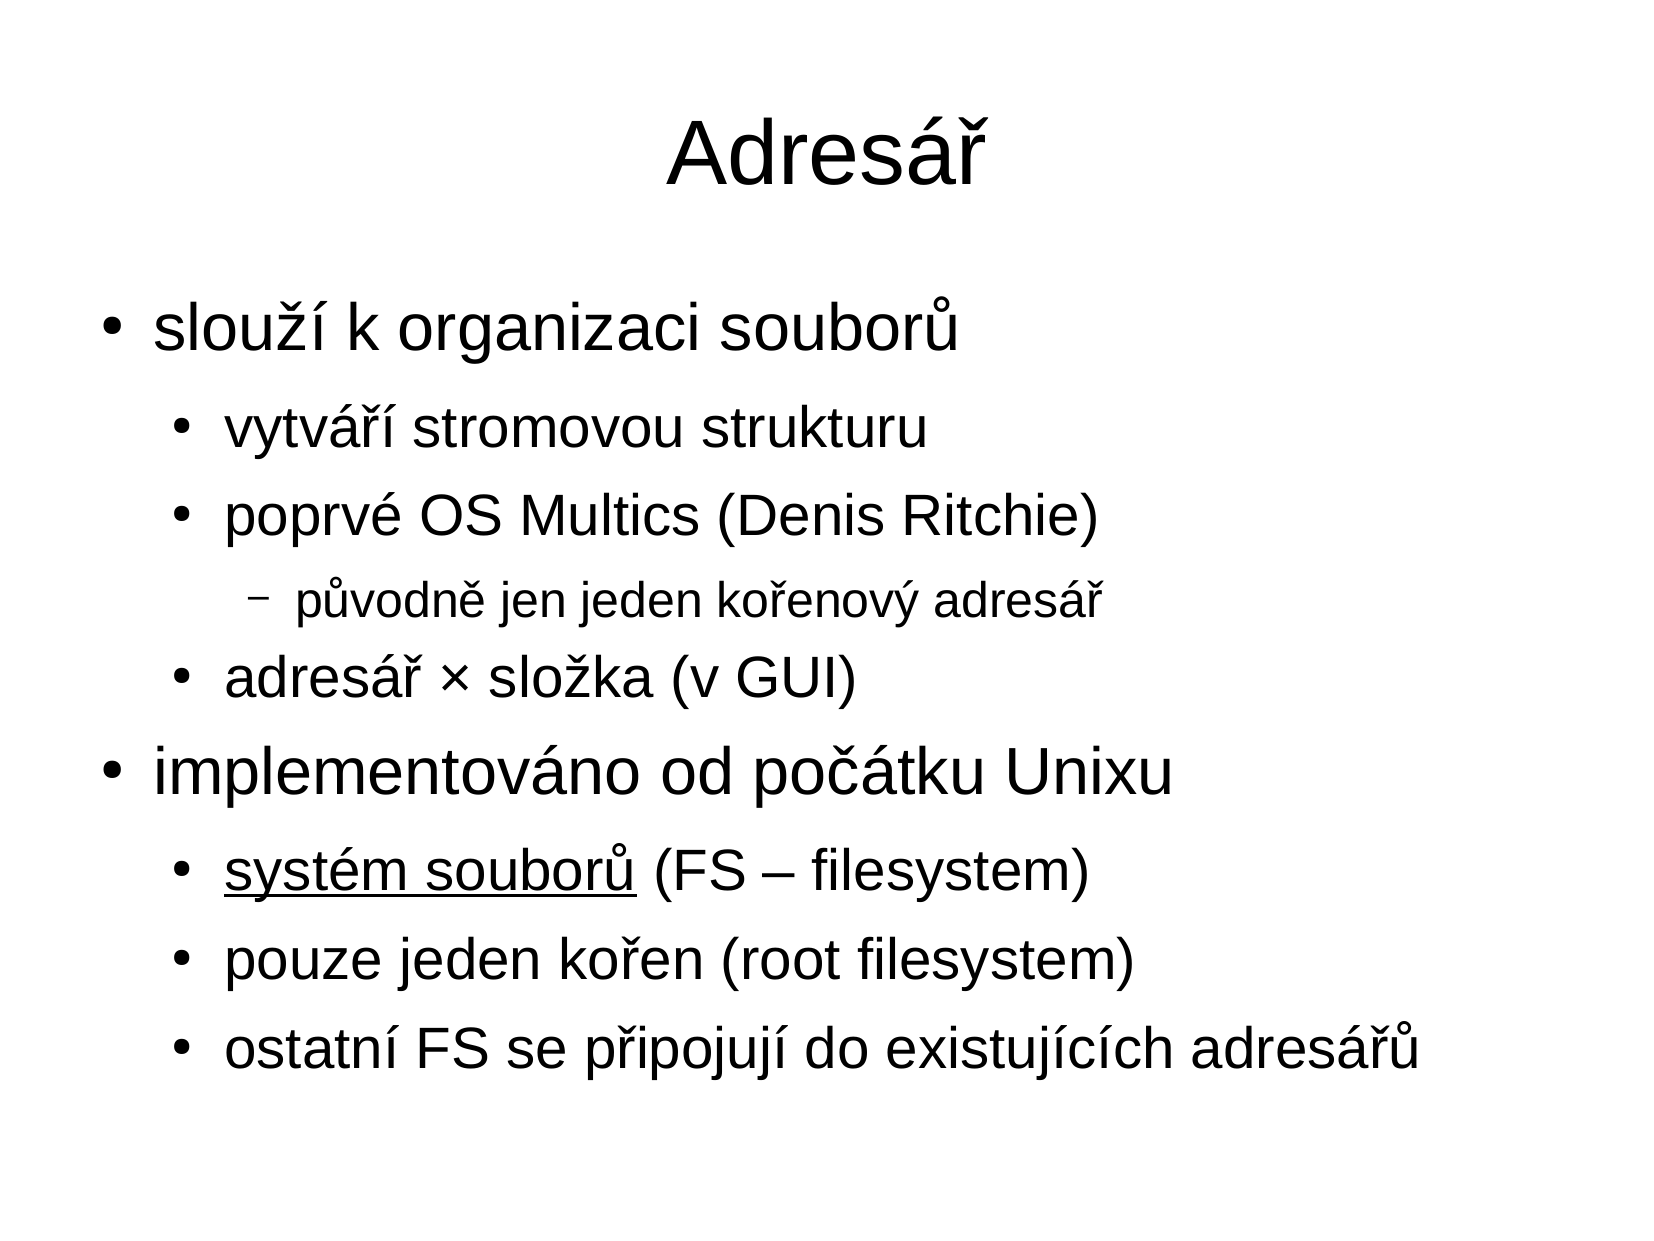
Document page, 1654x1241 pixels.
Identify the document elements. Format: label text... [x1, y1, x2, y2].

list slouží k organizaci souborů vytváří stromovou strukturu poprvé OS Multics (Denis Ritchie) původně jen jeden kořenový adresář adresář × složka (v GUI) implementováno od počátku Unixu systém souborů (FS – filesystem) pouze jeden kořen (root filesystem) ostatní FS se připojují do existujících adresářů [82, 290, 1571, 1094]
title Adresář [82, 56, 1571, 250]
